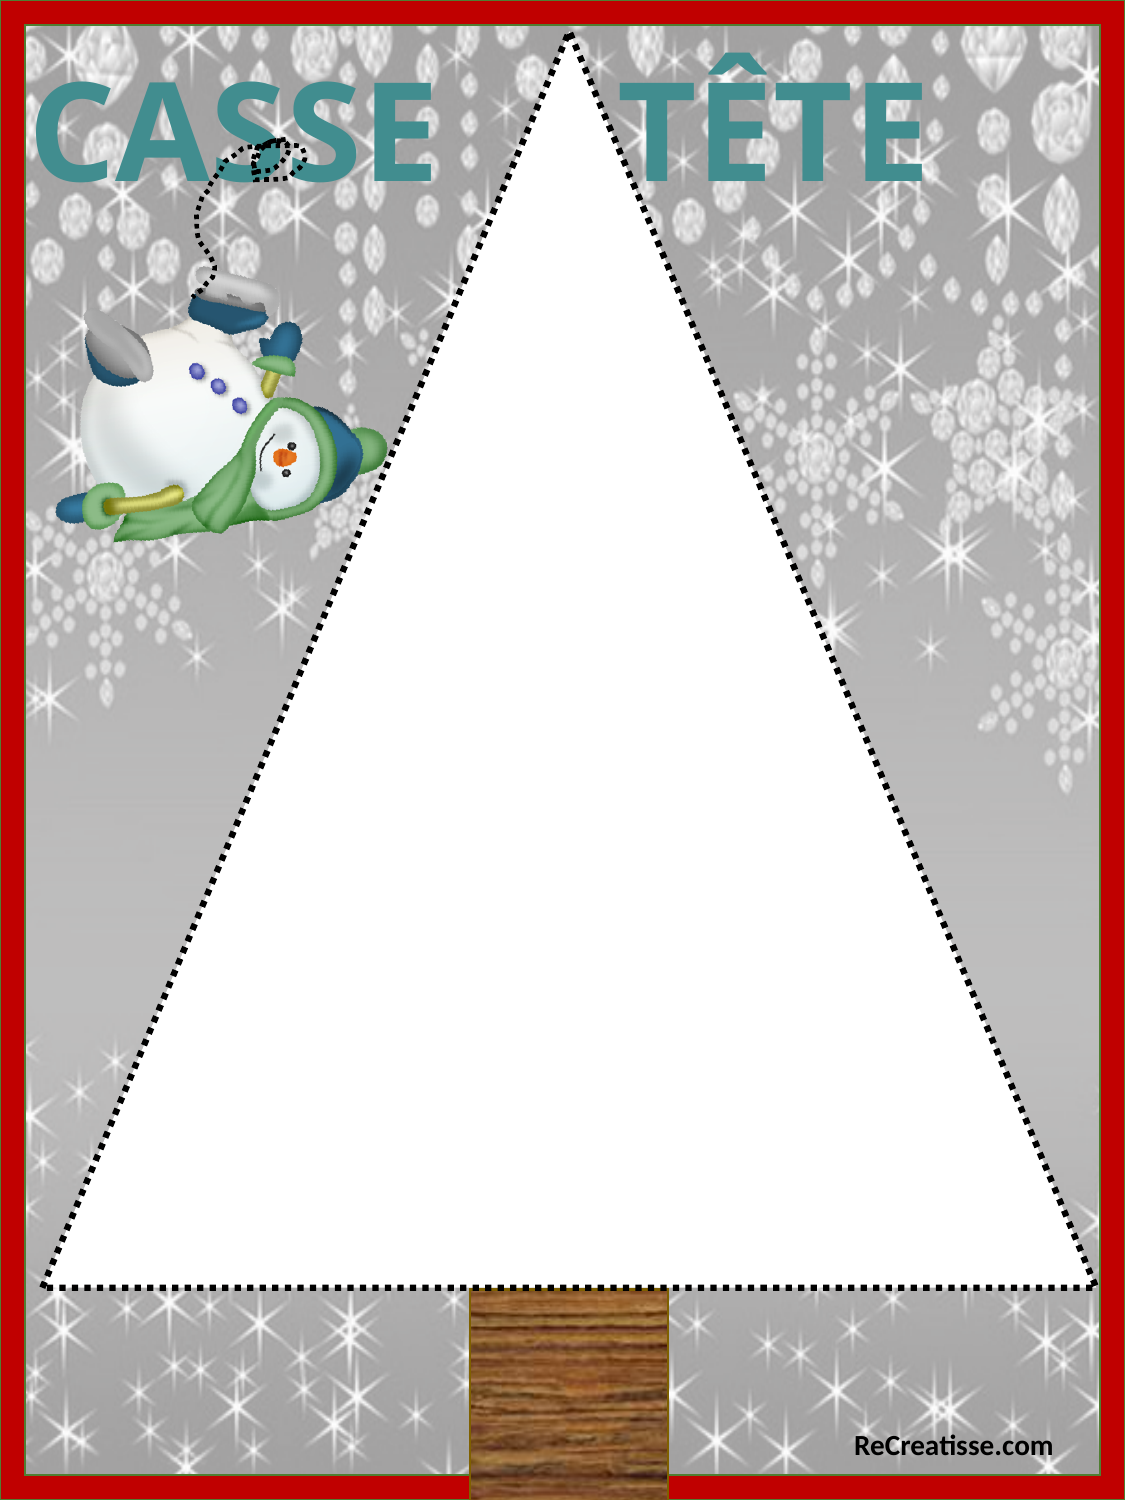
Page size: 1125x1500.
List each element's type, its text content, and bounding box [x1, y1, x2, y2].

text_box [42, 217, 1097, 1288]
text_box CASSE TÊTE [14, 37, 947, 217]
text_box [0, 0, 1125, 1500]
text_box ReCreatisse.com [839, 1418, 1069, 1468]
picture [0, 26, 1099, 1474]
